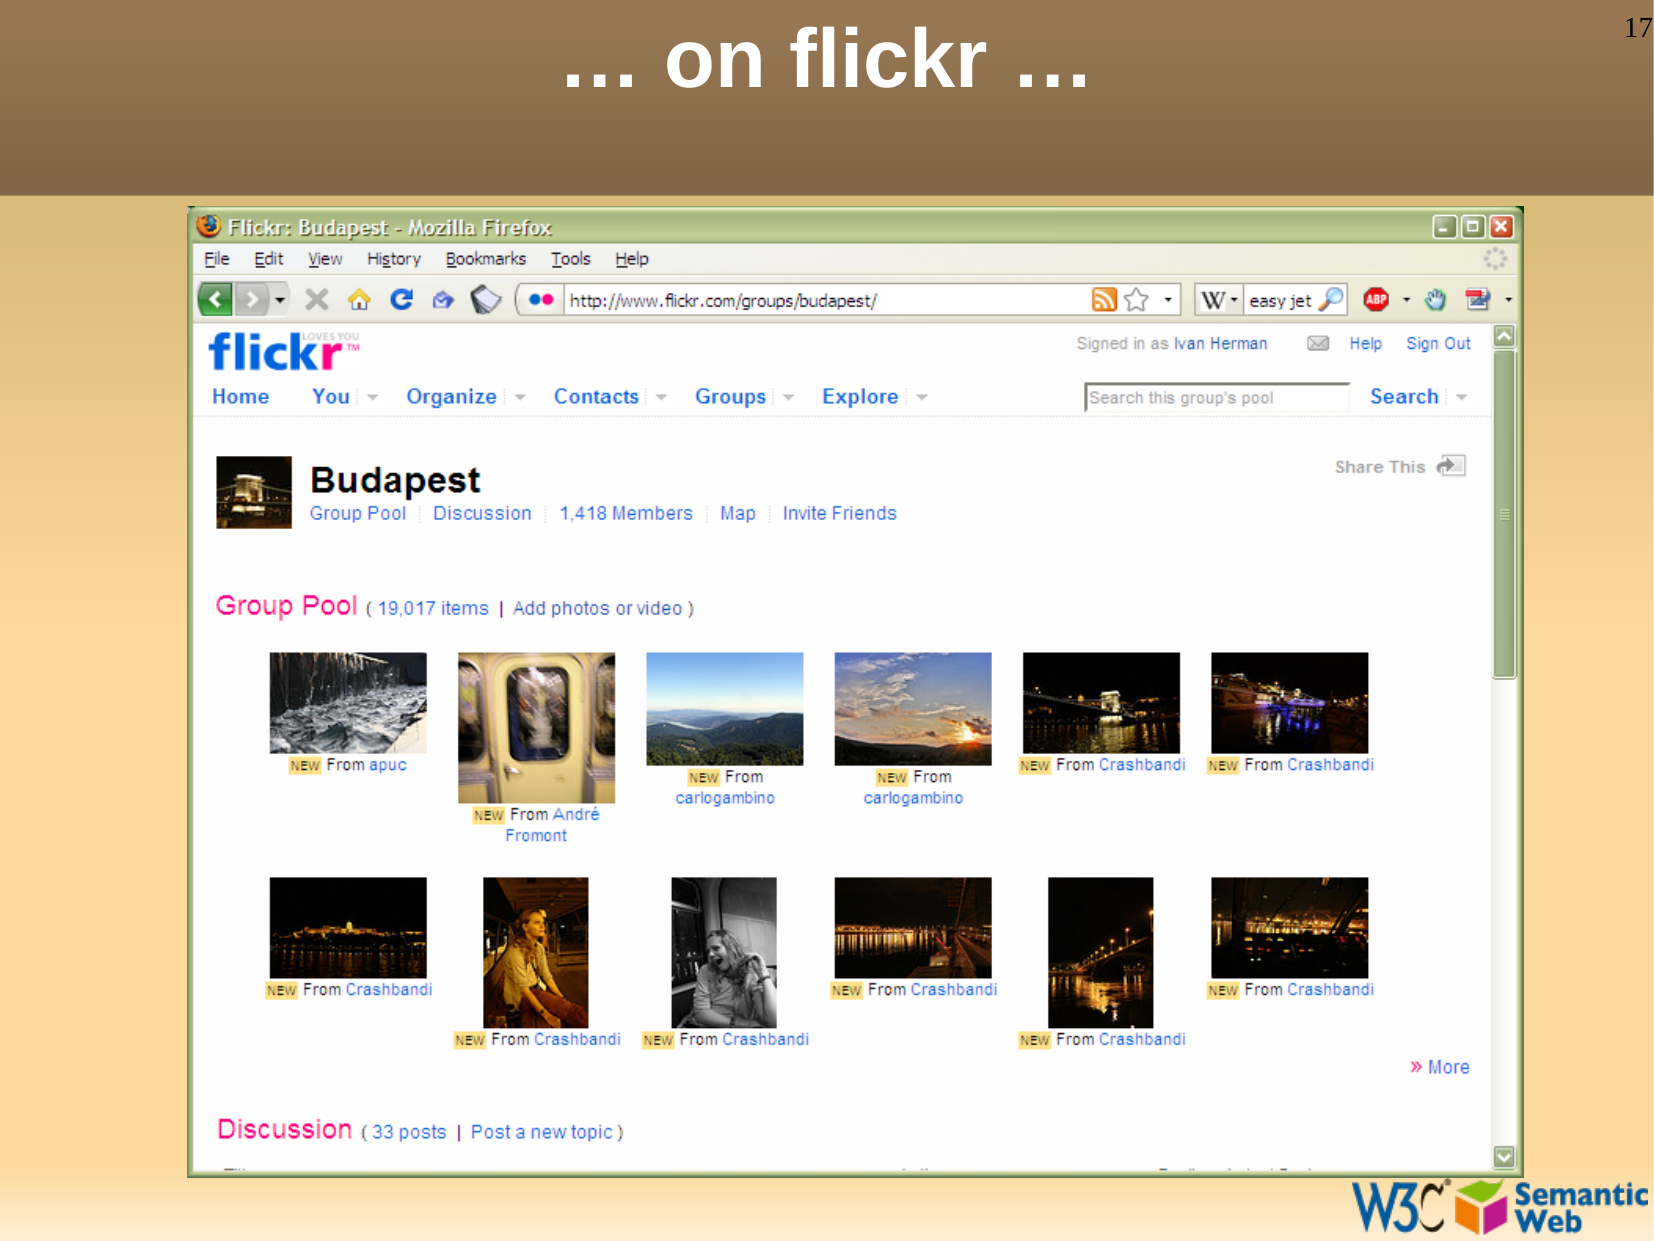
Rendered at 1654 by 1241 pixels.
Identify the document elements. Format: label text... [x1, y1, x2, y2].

picture [0, 119, 1654, 1241]
title … on flickr … [0, 0, 1654, 119]
